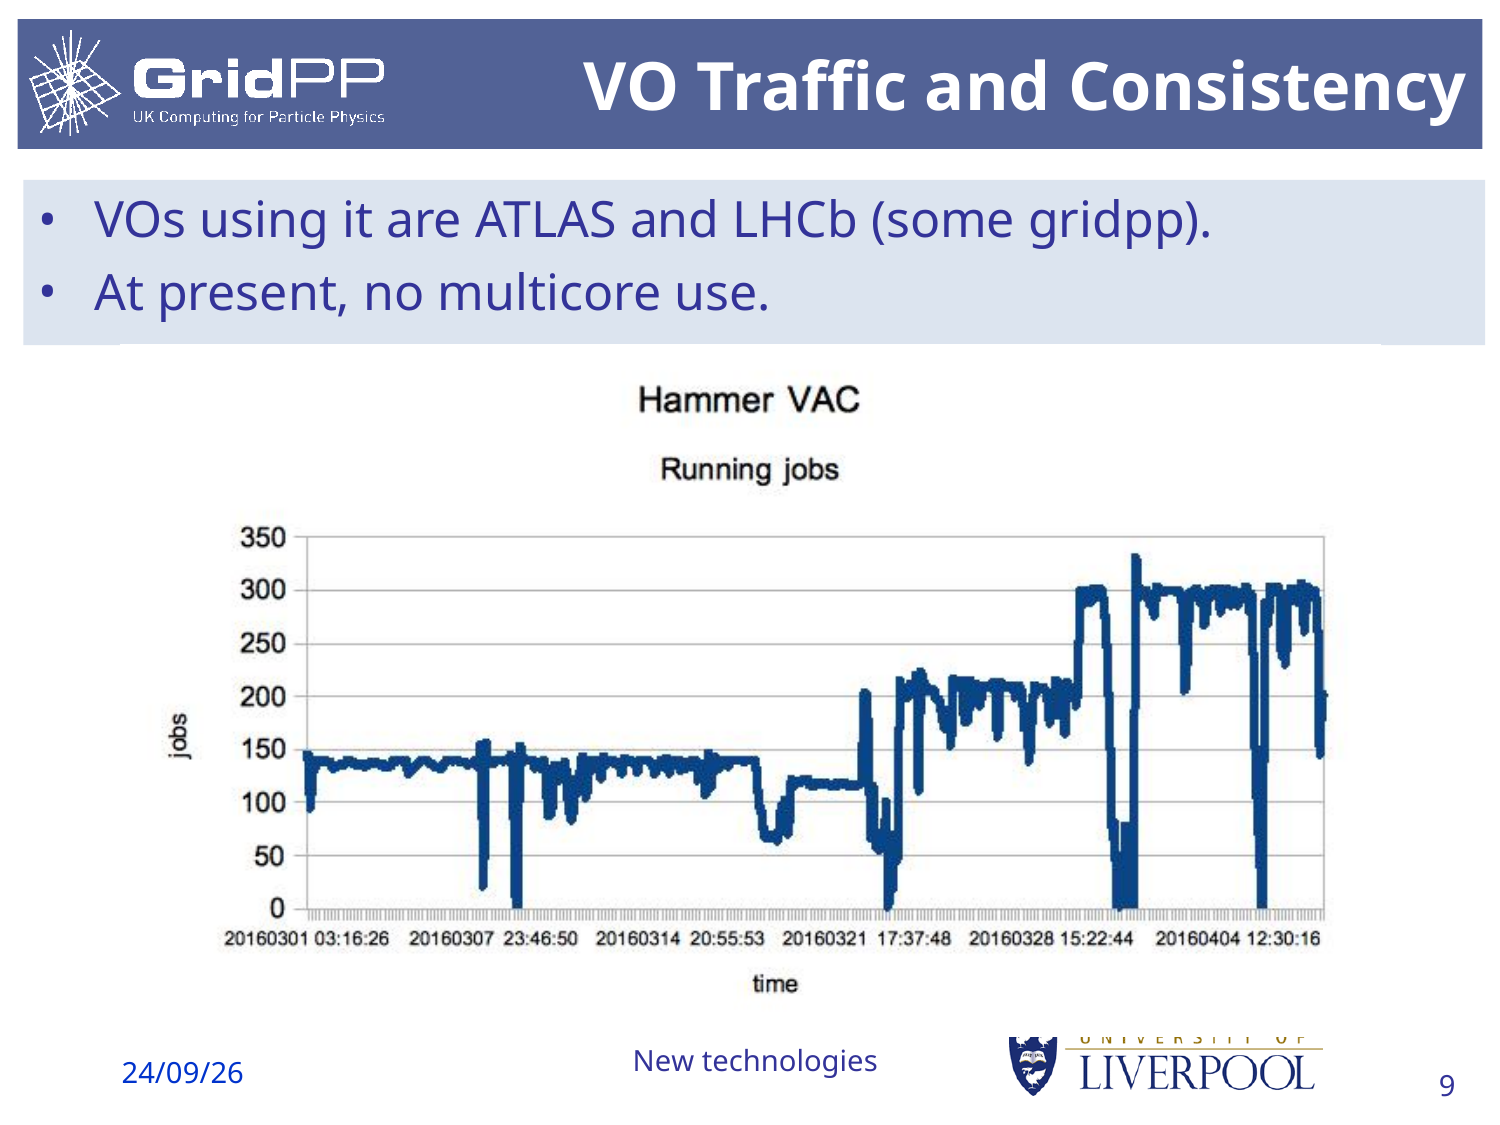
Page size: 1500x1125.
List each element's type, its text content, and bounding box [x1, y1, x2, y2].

text_box <number> [1388, 1059, 1471, 1094]
list VOs using it are ATLAS and LHCb (some gridpp). At present, no multicore use. [23, 179, 1486, 346]
picture [120, 344, 1381, 1096]
picture [29, 30, 384, 136]
text_box 12/04/16 [29, 1046, 337, 1095]
title VO Traffic and Consistency [513, 19, 1483, 149]
text_box New technologies [536, 1037, 975, 1094]
